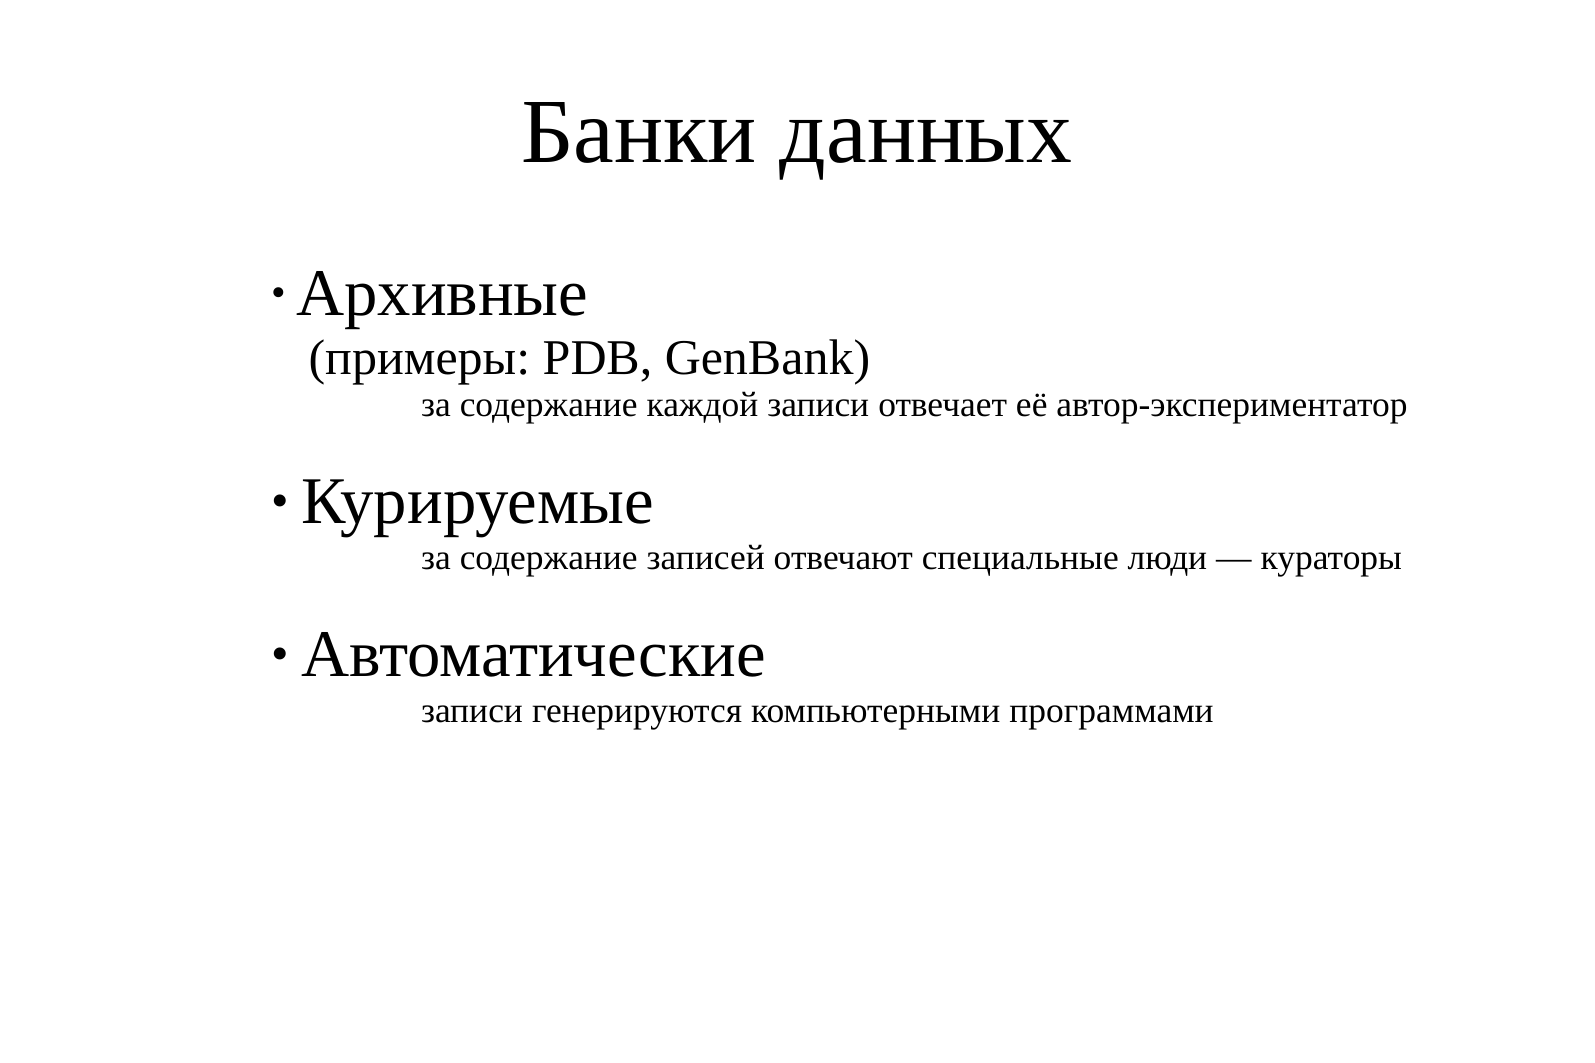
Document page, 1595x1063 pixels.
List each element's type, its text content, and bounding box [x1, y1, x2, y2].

text_box Архивные (примеры: PDB, GenBank) за содержание каждой записи отвечает её автор-экспериментатор Курируемые за содержание записей отвечают специальные люди — кураторы Автоматические записи генерируются компьютерными программами [256, 248, 1423, 739]
title Банки данных [79, 42, 1515, 220]
